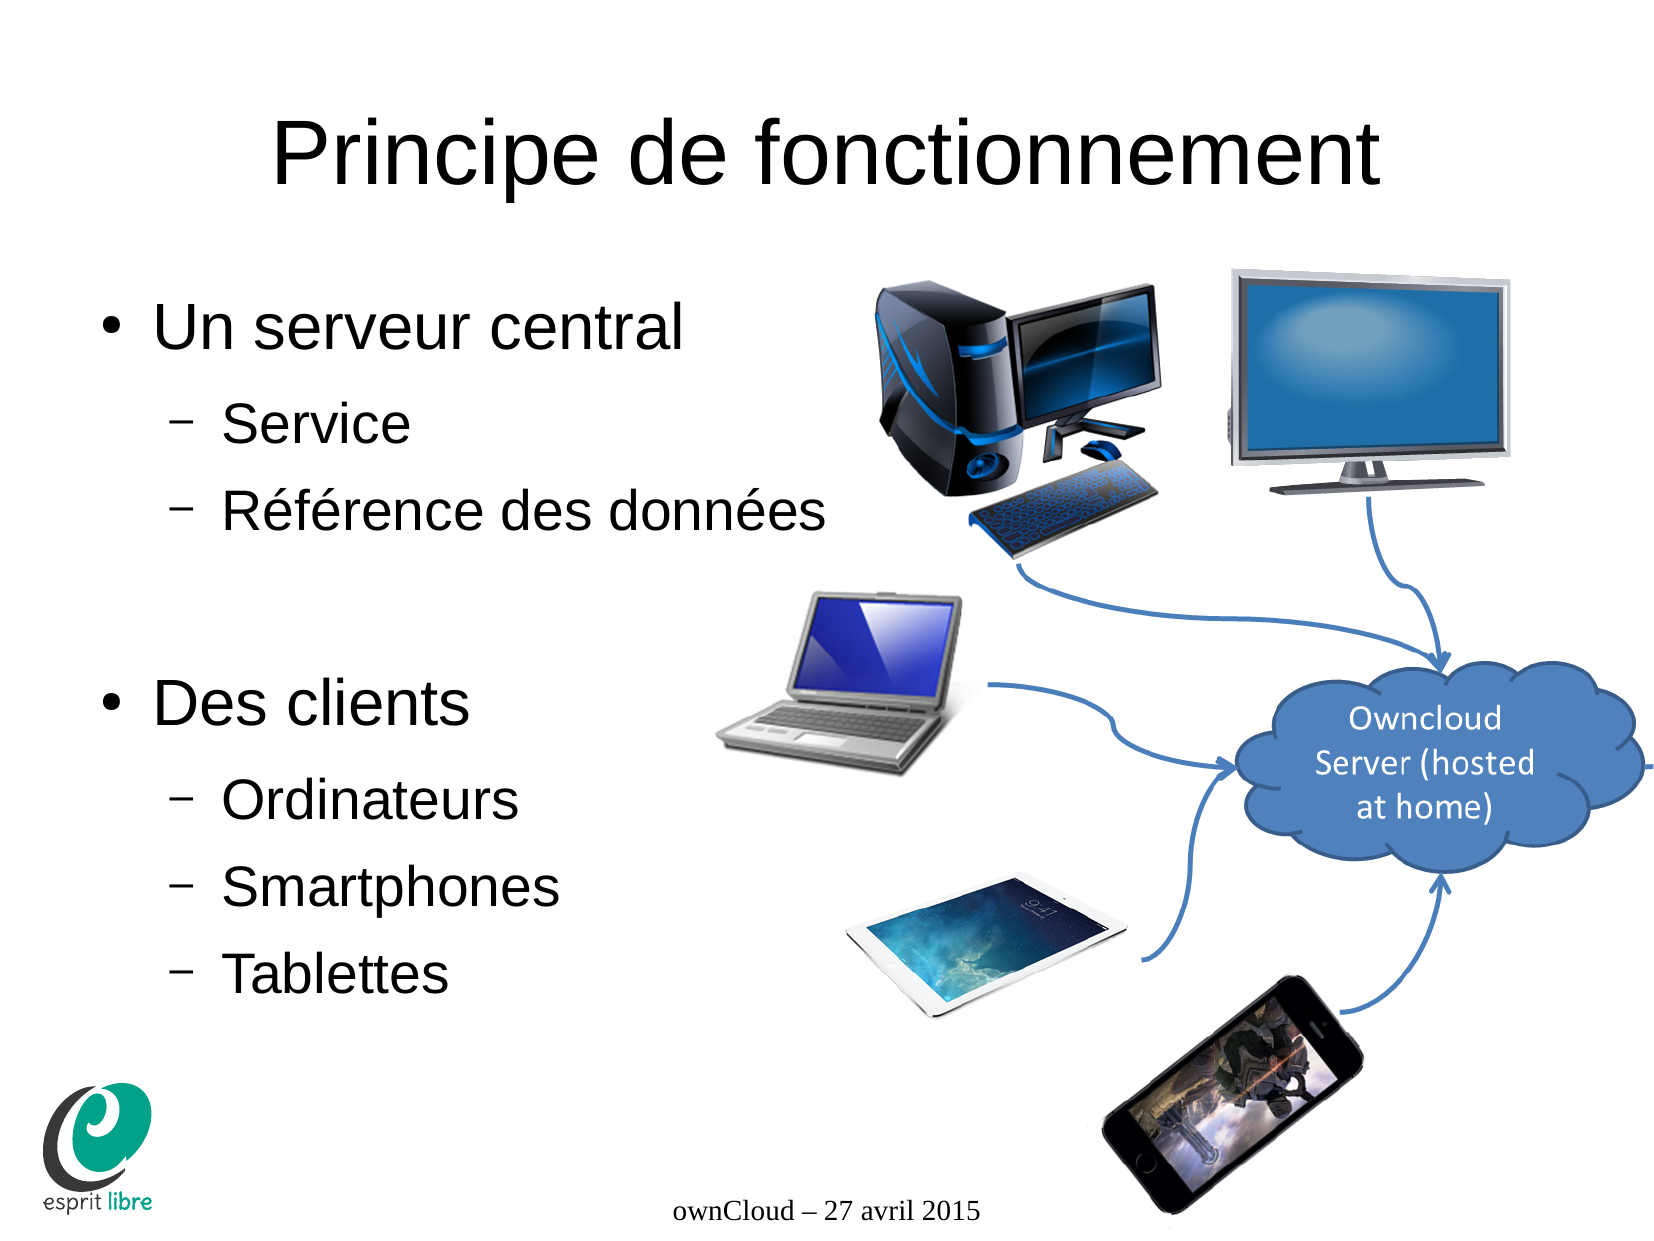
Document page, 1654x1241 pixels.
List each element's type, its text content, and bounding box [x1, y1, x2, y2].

list Un serveur central Service Référence des données Des clients Ordinateurs Smartphones Tablettes [82, 290, 710, 1010]
title Principe de fonctionnement [82, 49, 1571, 257]
picture [710, 268, 1654, 1229]
